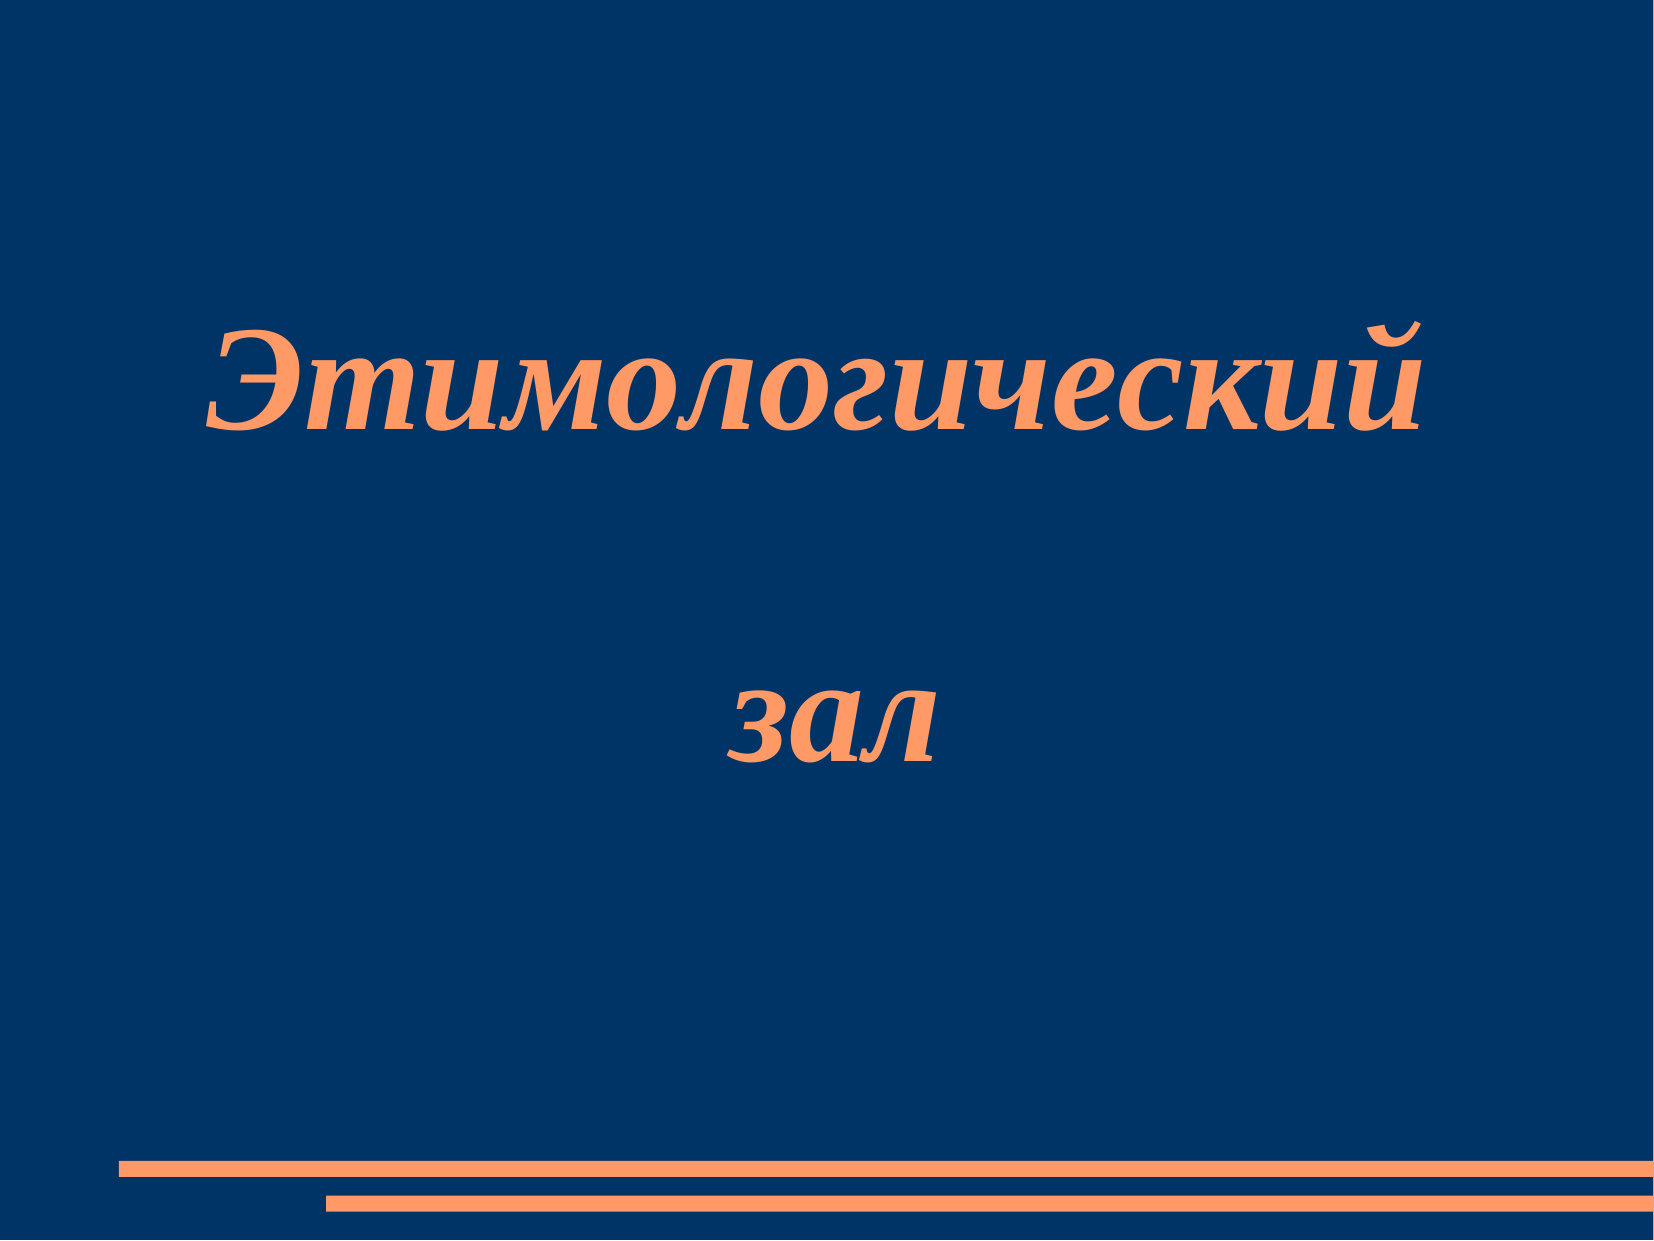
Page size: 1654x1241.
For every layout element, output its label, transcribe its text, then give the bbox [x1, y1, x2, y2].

title Этимологический зал [129, 295, 1543, 795]
